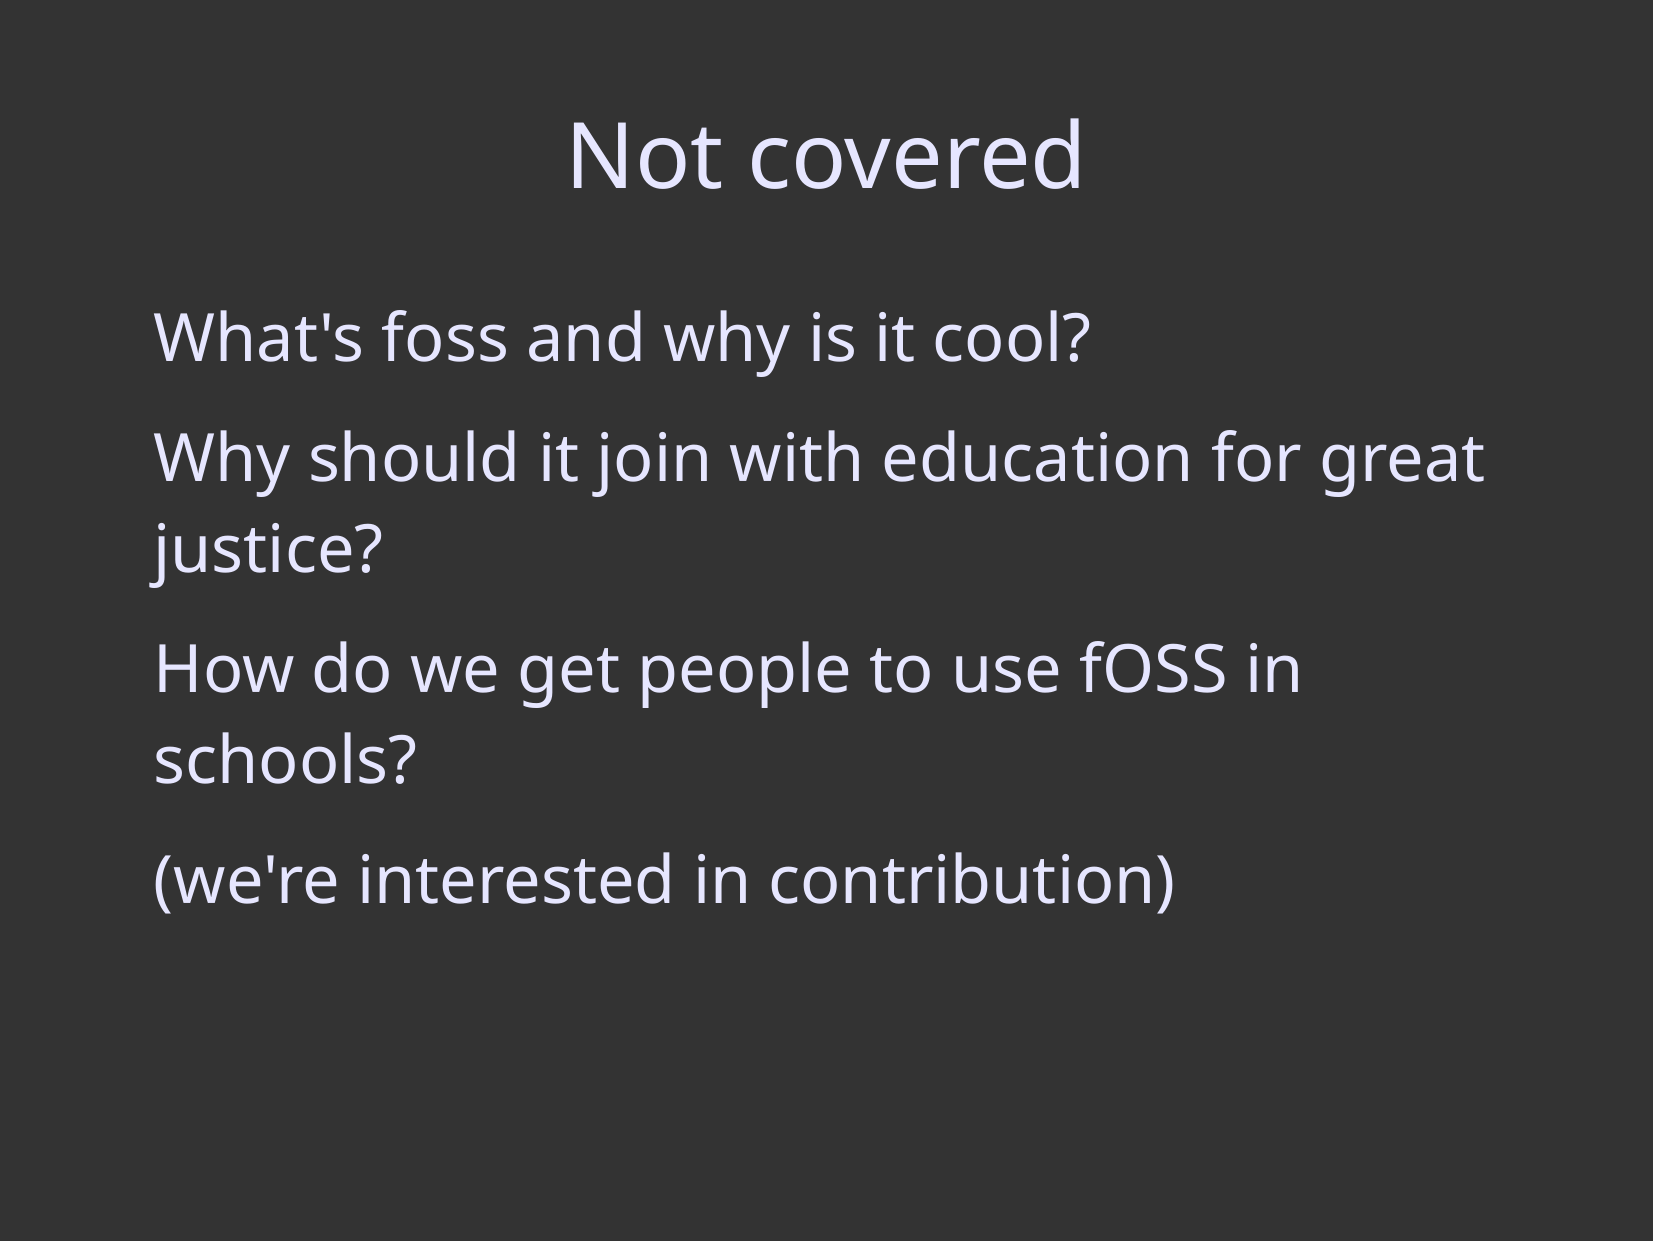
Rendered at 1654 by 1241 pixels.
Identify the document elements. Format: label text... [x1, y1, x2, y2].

list What's foss and why is it cool? Why should it join with education for great justice? How do we get people to use fOSS in schools? (we're interested in contribution) [82, 290, 1571, 1203]
title Not covered [82, 49, 1571, 257]
